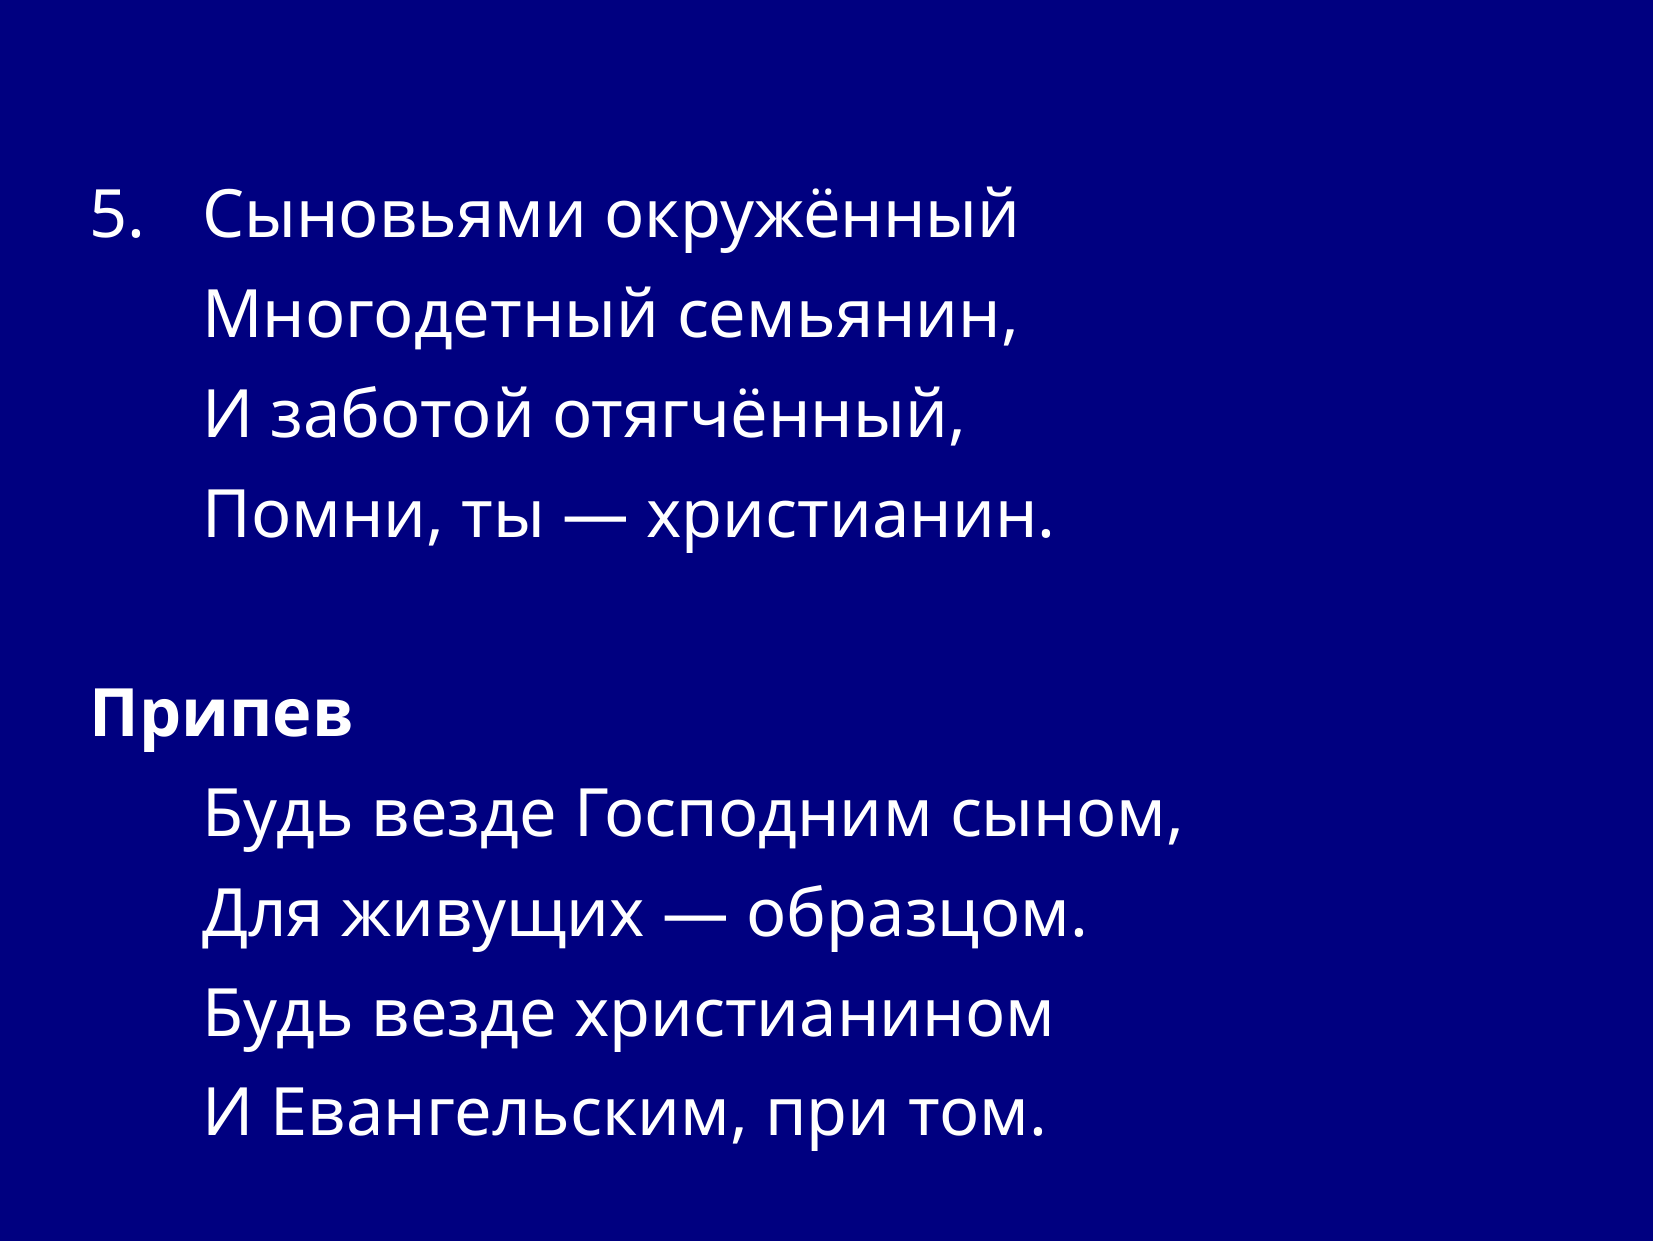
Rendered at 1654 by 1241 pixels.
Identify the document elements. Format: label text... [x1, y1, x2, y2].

text_box 5. Сыновьями окружённый Многодетный семьянин, И заботой отягчённый, Помни, ты — христианин. Припев Будь везде Господним сыном, Для живущих — образцом. Будь везде христианином И Евангельским, при том. [75, 150, 1576, 1163]
